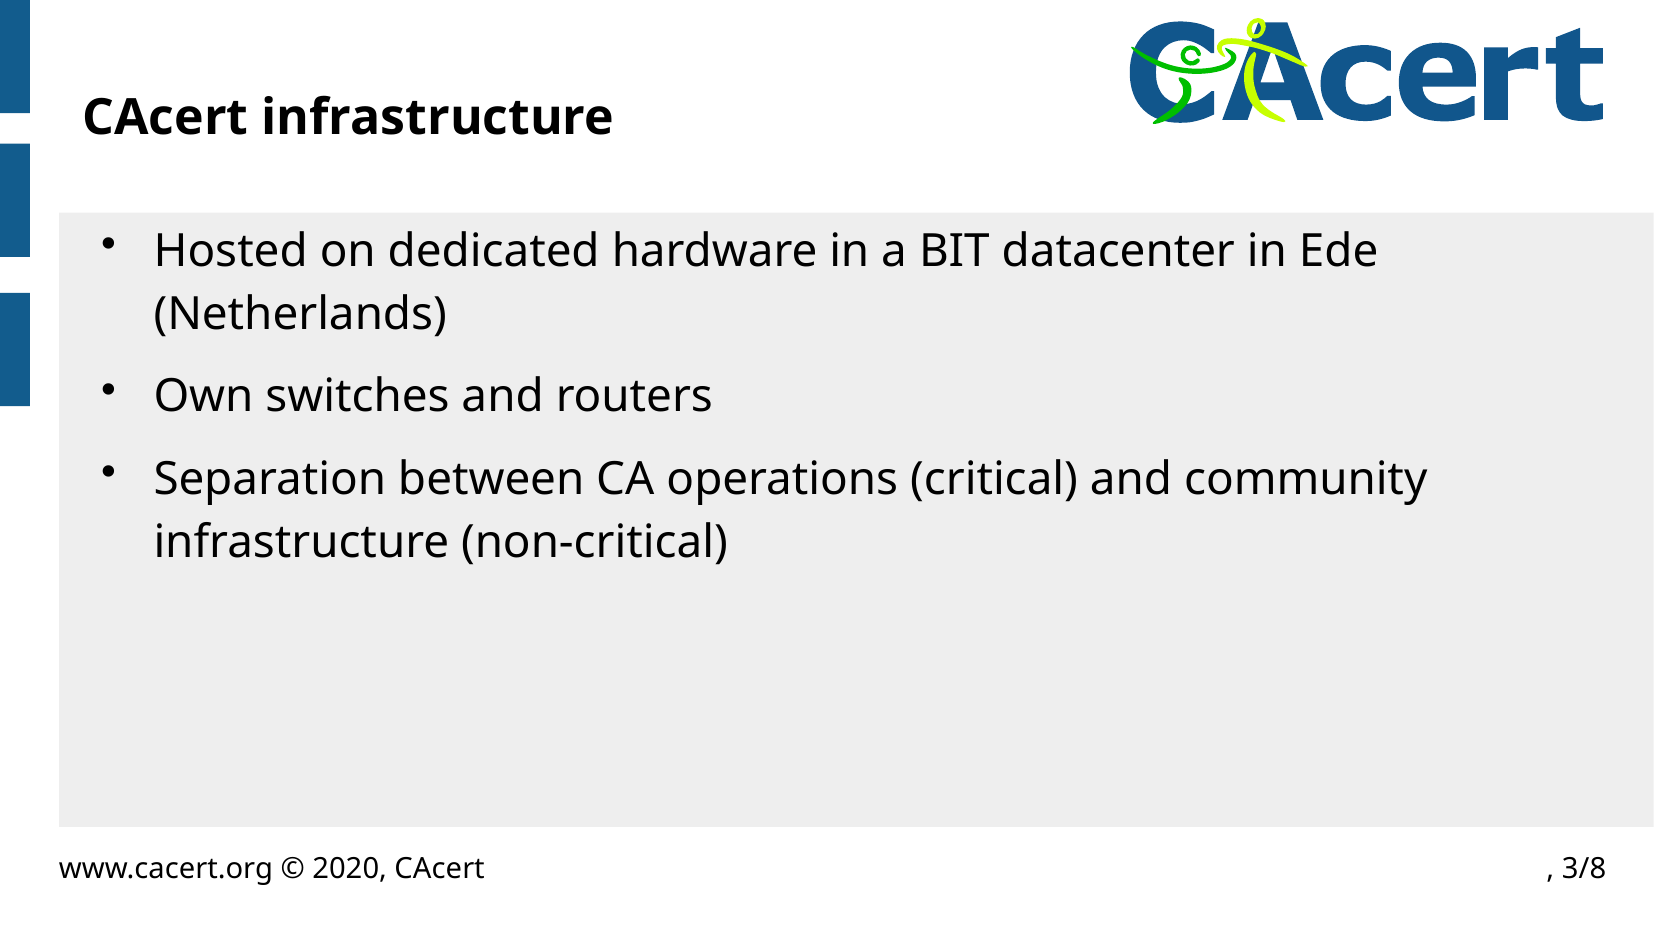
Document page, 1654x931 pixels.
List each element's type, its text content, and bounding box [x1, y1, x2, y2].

title CAcert infrastructure [82, 37, 1075, 193]
list Hosted on dedicated hardware in a BIT datacenter in Ede (Netherlands) Own switches and routers Separation between CA operations (critical) and community infrastructure (non-critical) [82, 217, 1571, 758]
